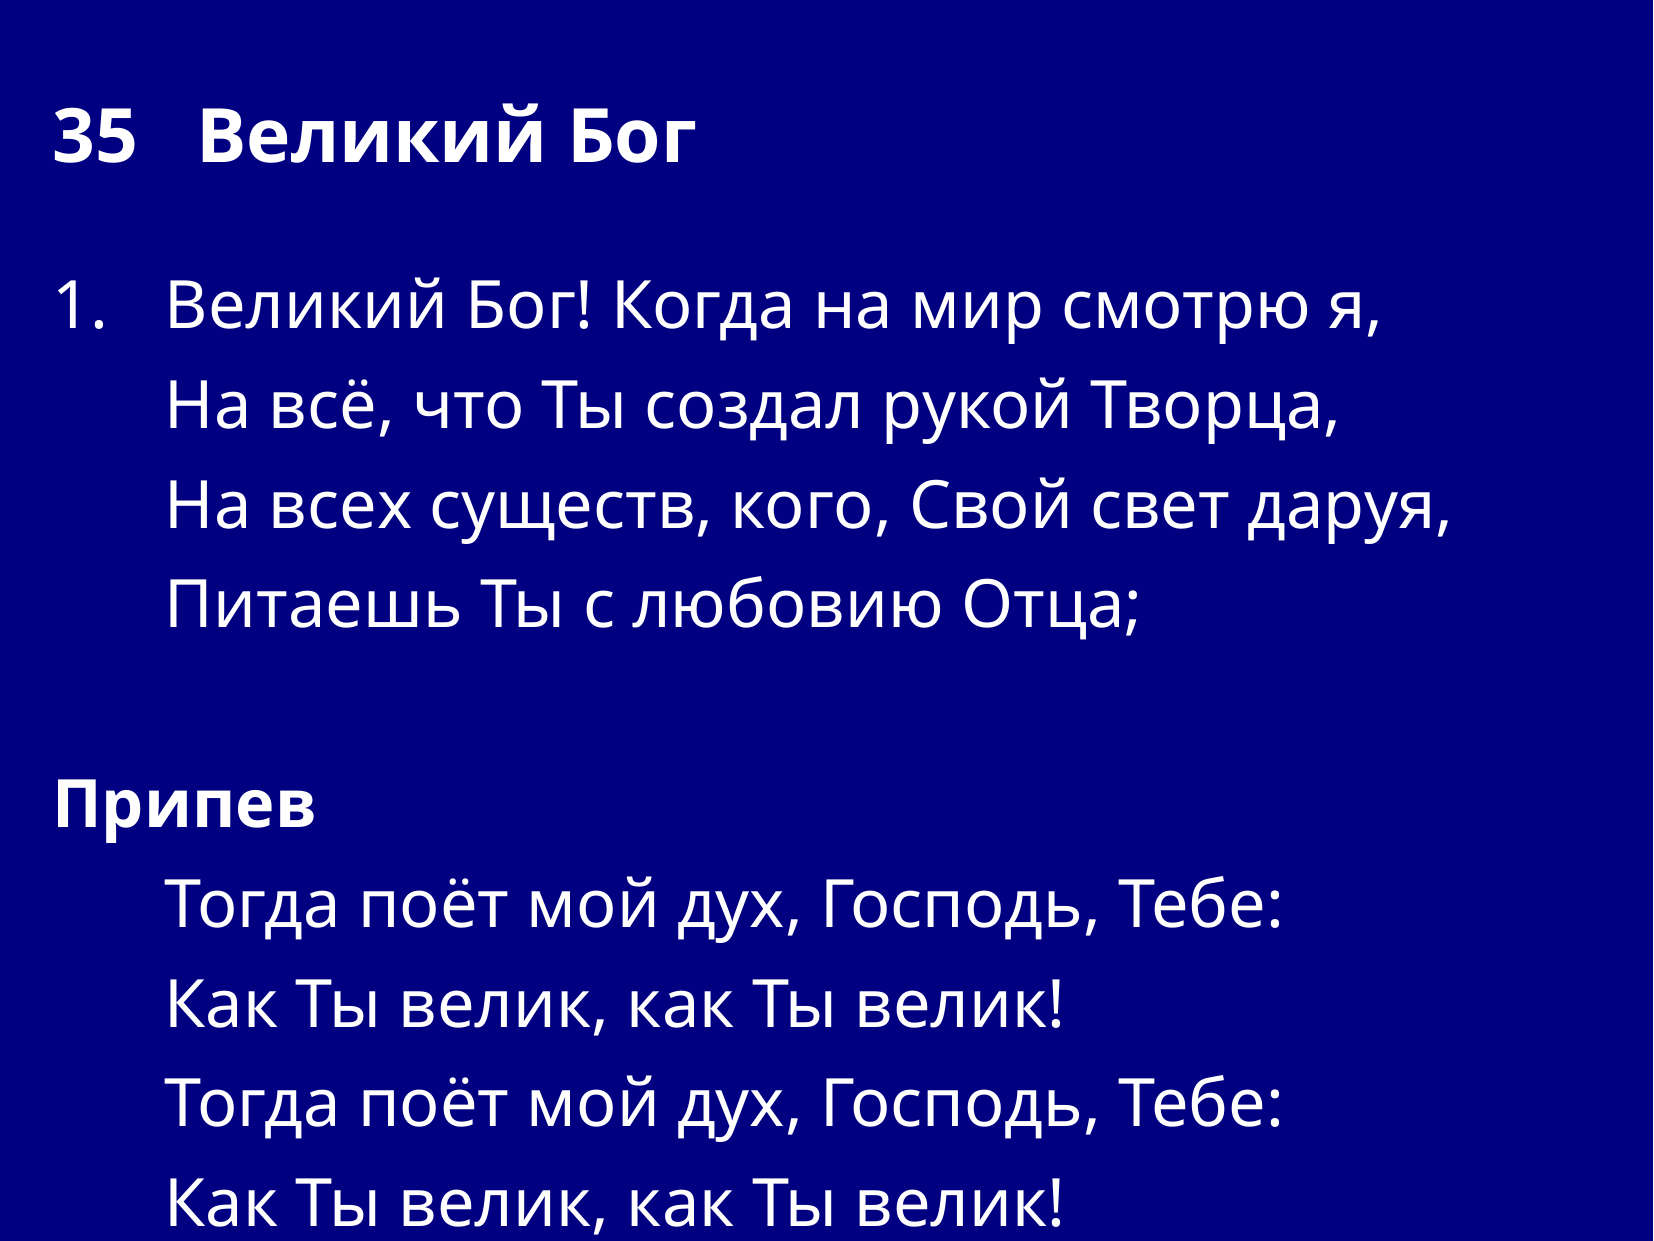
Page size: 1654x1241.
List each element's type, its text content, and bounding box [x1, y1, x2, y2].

text_box 1. Великий Бог! Когда на мир смотрю я, На всё, что Ты создал рукой Творца, На всех существ, кого, Свой свет даруя, Питаешь Ты с любовию Отца; Припев Тогда поёт мой дух, Господь, Тебе: Как Ты велик, как Ты велик! Тогда поёт мой дух, Господь, Тебе: Как Ты велик, как Ты велик! [37, 150, 1653, 1163]
text_box 35 Великий Бог [37, 75, 1538, 188]
